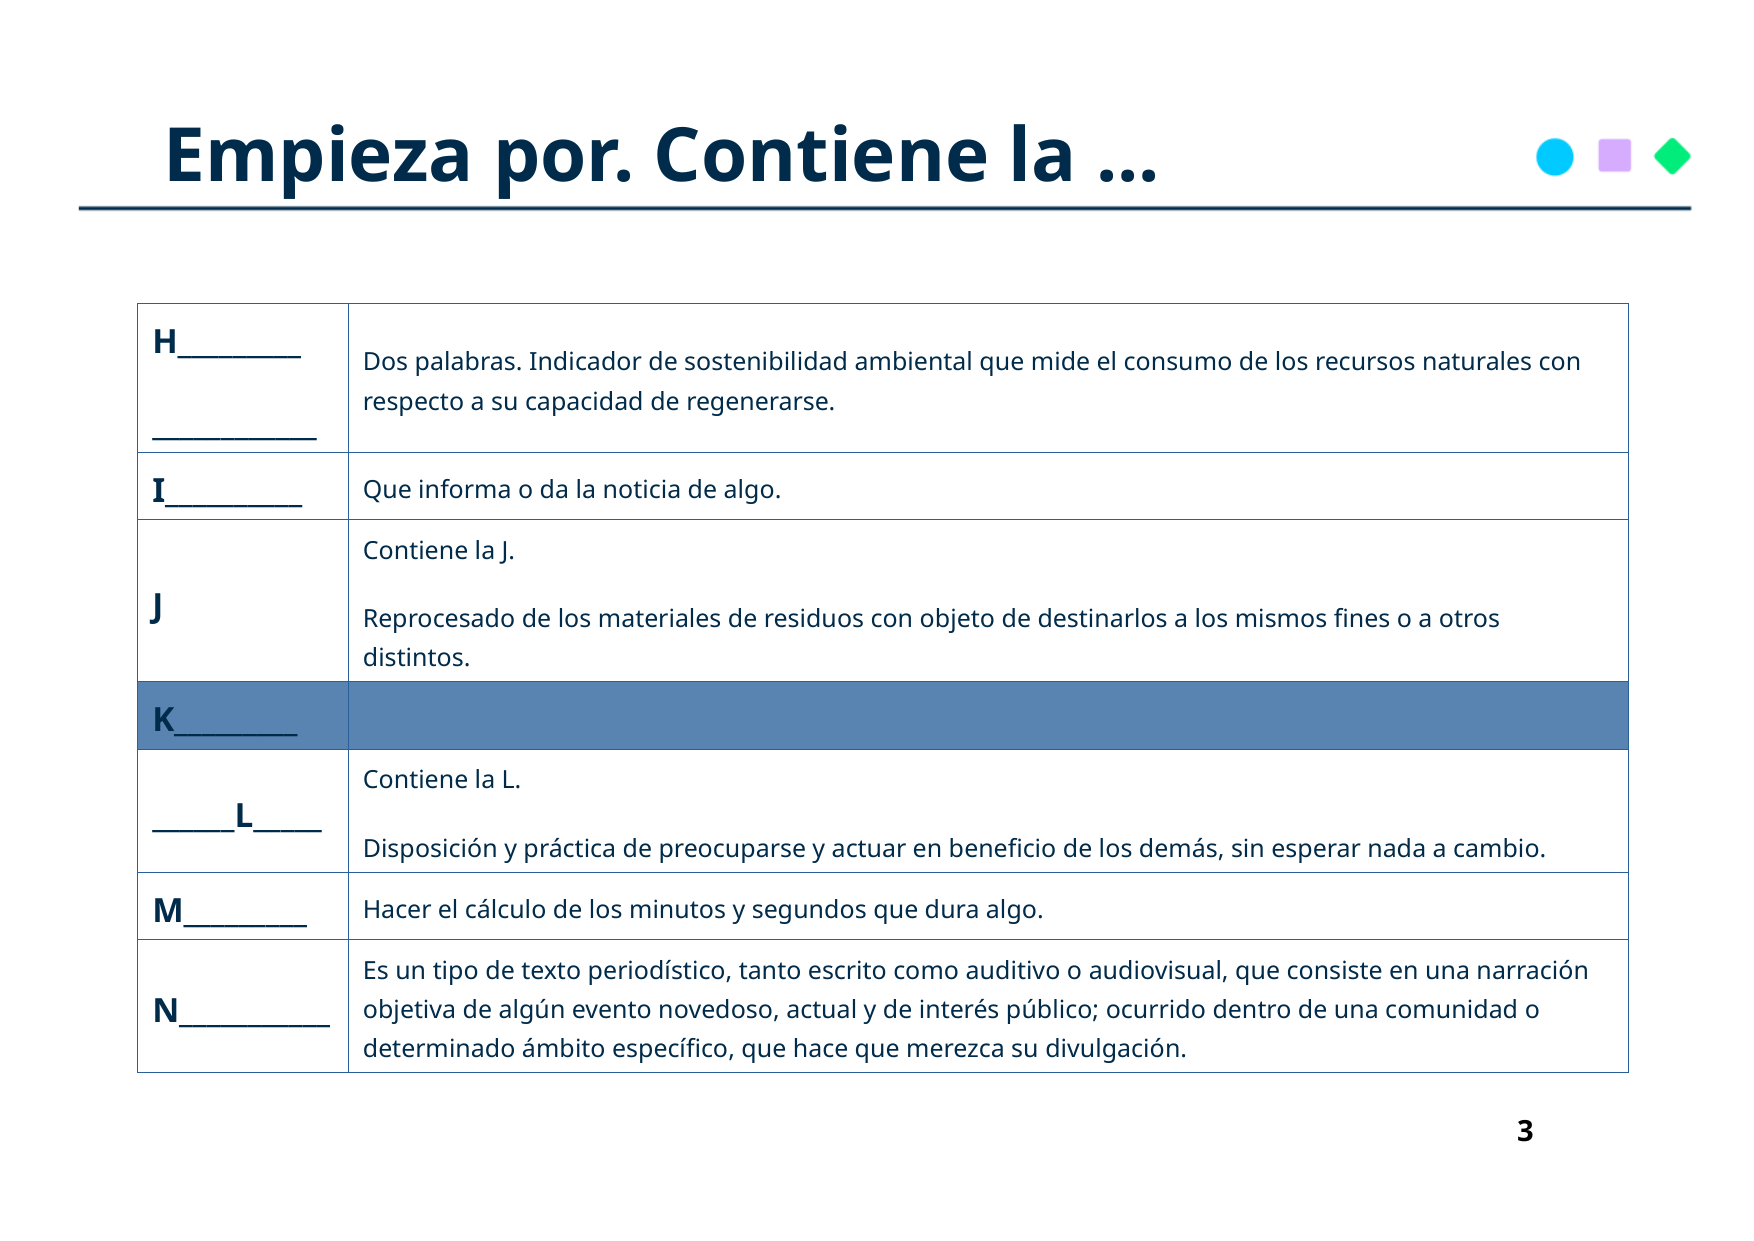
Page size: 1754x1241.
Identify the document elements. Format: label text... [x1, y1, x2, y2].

table_header H_________ ____________ [138, 304, 348, 452]
table_header Dos palabras. Indicador de sostenibilidad ambiental que mide el consumo de los recursos naturales con respecto a su capacidad de regenerarse. [349, 304, 1628, 452]
table_cell Contiene la L. Disposición y práctica de preocuparse y actuar en beneficio de los demás, sin esperar nada a cambio. [349, 750, 1628, 872]
table_cell J [138, 520, 348, 681]
table_cell ______L_____ [138, 750, 348, 872]
title Empieza por. Contiene la ... [163, 88, 1496, 204]
table_cell Es un tipo de texto periodístico, tanto escrito como auditivo o audiovisual, que consiste en una narración objetiva de algún evento novedoso, actual y de interés público; ocurrido dentro de una comunidad o determinado ámbito específico, que hace que merezca su divulgación. [349, 940, 1628, 1072]
table_cell I__________ [138, 453, 348, 519]
table_cell K_________ [138, 682, 348, 749]
table_cell Contiene la J. Reprocesado de los materiales de residuos con objeto de destinarlos a los mismos fines o a otros distintos. [349, 520, 1628, 681]
table_cell M_________ [138, 873, 348, 939]
table_cell N___________ [138, 940, 348, 1072]
picture [65, 110, 1701, 233]
table_cell [349, 682, 1628, 749]
table_cell Que informa o da la noticia de algo. [349, 453, 1628, 519]
table_cell Hacer el cálculo de los minutos y segundos que dura algo. [349, 873, 1628, 939]
